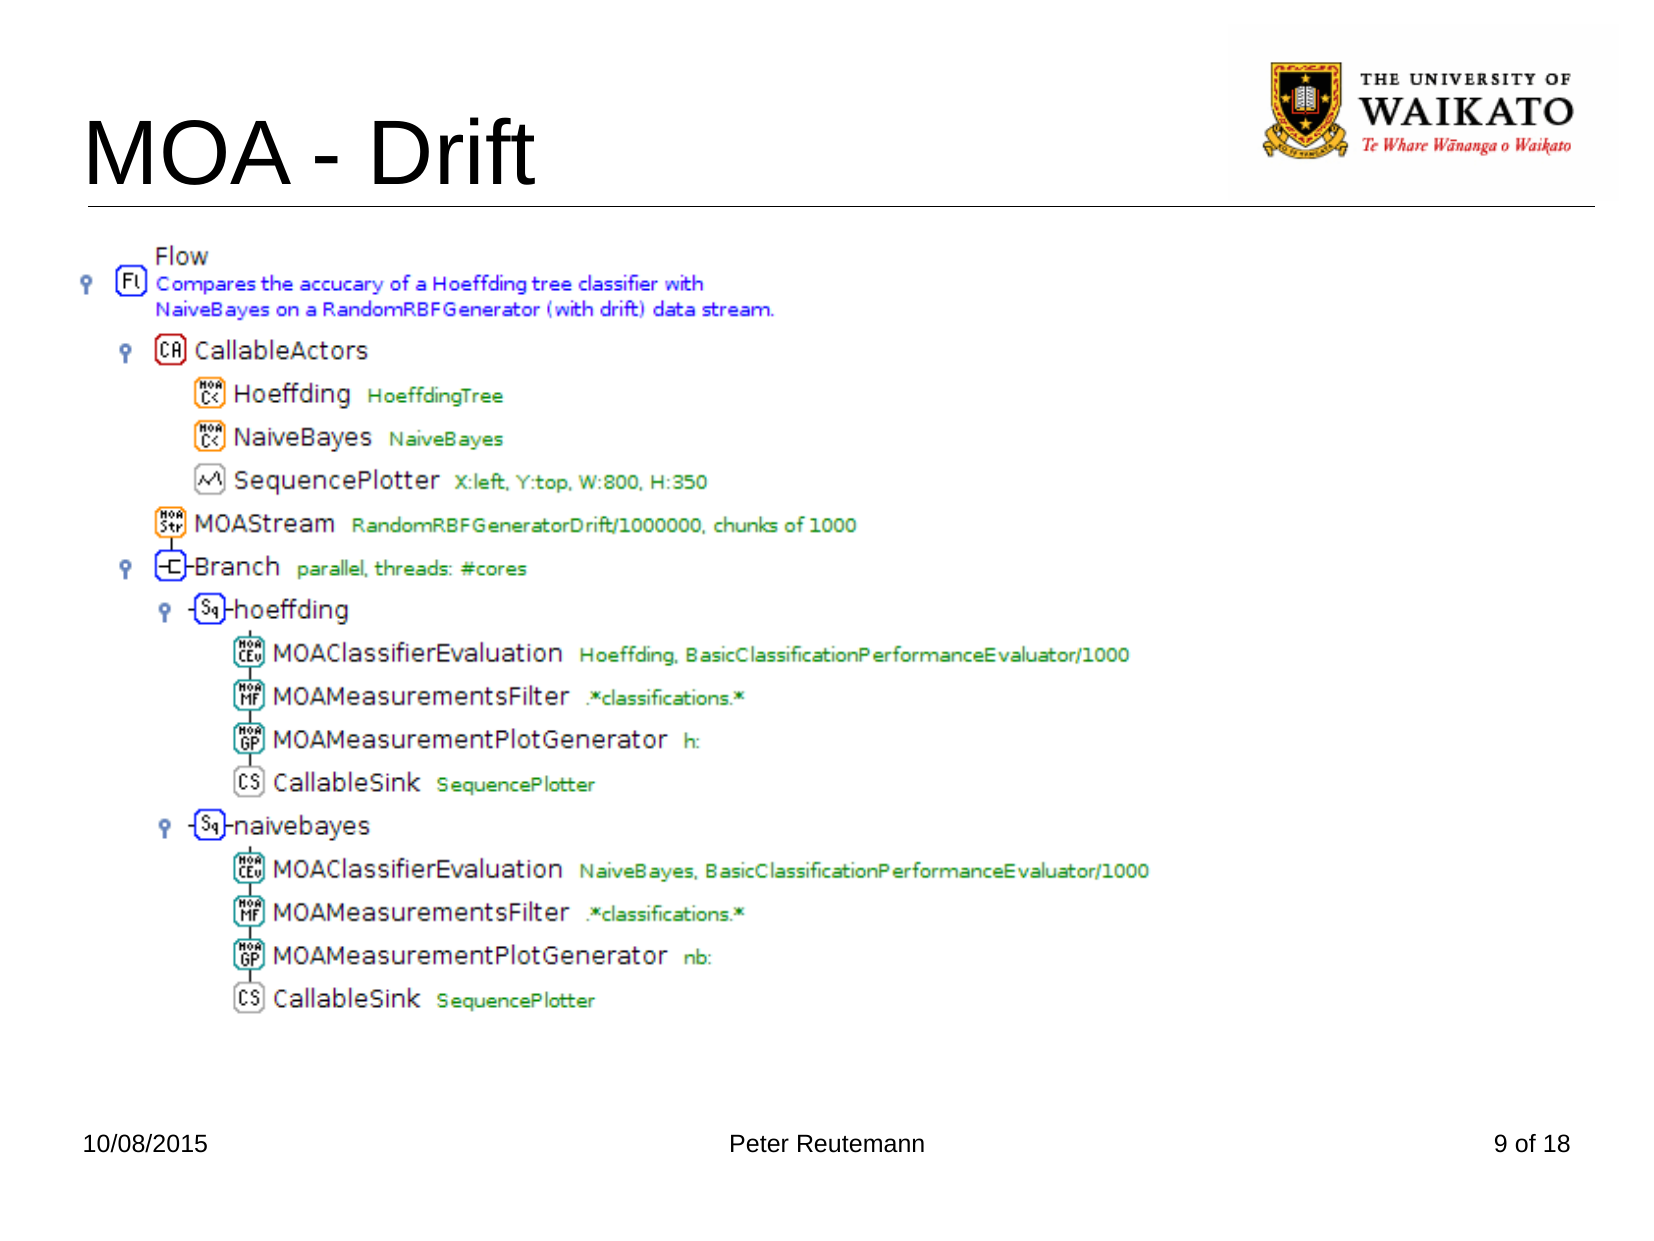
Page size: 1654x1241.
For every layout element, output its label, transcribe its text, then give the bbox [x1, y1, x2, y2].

picture [1228, 24, 1619, 201]
title MOA - Drift [82, 49, 1571, 236]
picture [71, 236, 1654, 1108]
